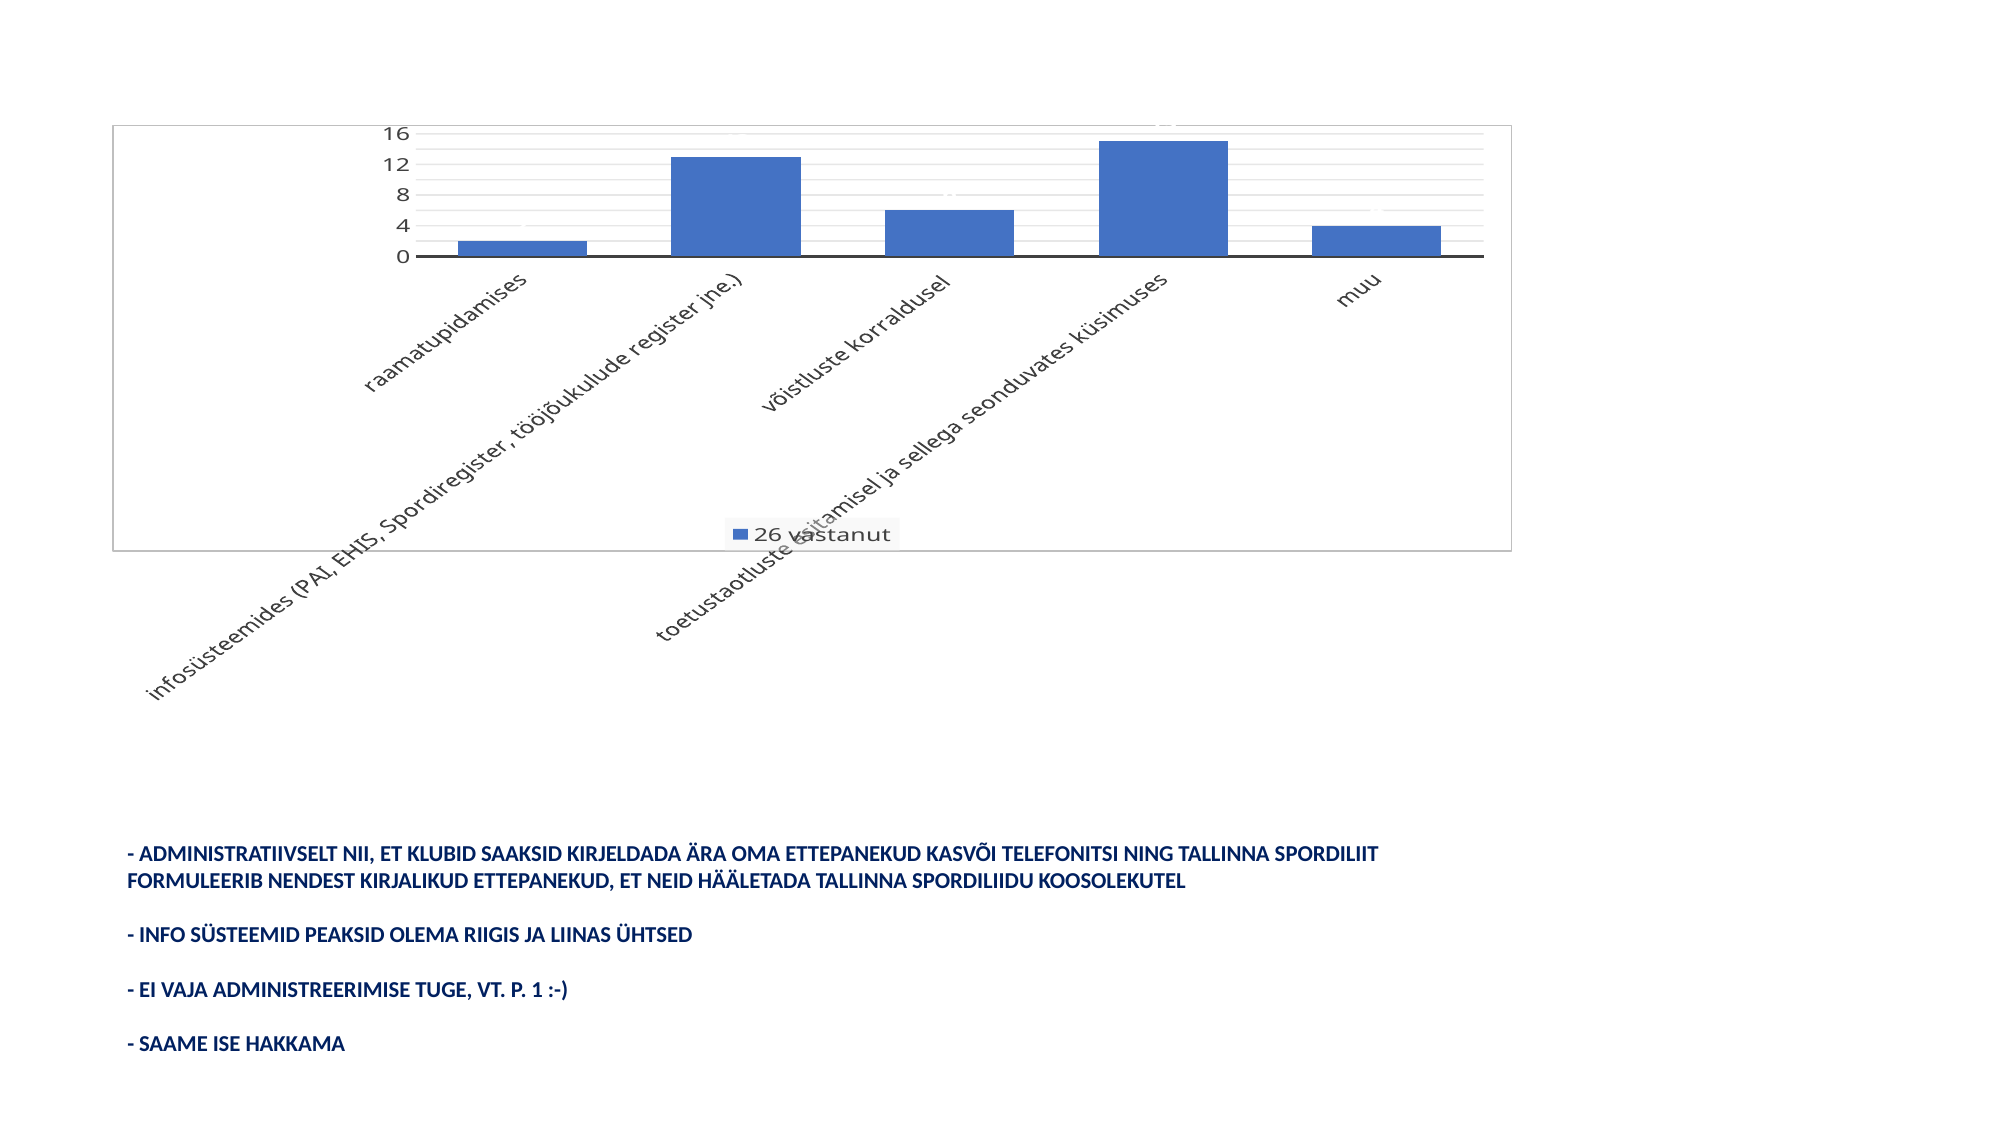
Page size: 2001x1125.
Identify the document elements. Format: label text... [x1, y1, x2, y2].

chart [112, 112, 1513, 706]
title Administreerimisel vajaksite tuge... - Administratiivselt nii, et klubid saaksid kirjeldada ära oma ettepanekud kasvõi telefonitsi ning Tallinna Spordiliit formuleerib nendest kirjalikud ettepanekud, et neid hääletada Tallinna Spordiliidu koosolekutel - info süsteemid peaksid olema riigis ja liinas ühtsed - Ei vaja administreerimise tuge, vt. p. 1 :-) - saame ise hakkama [112, 736, 1513, 1125]
